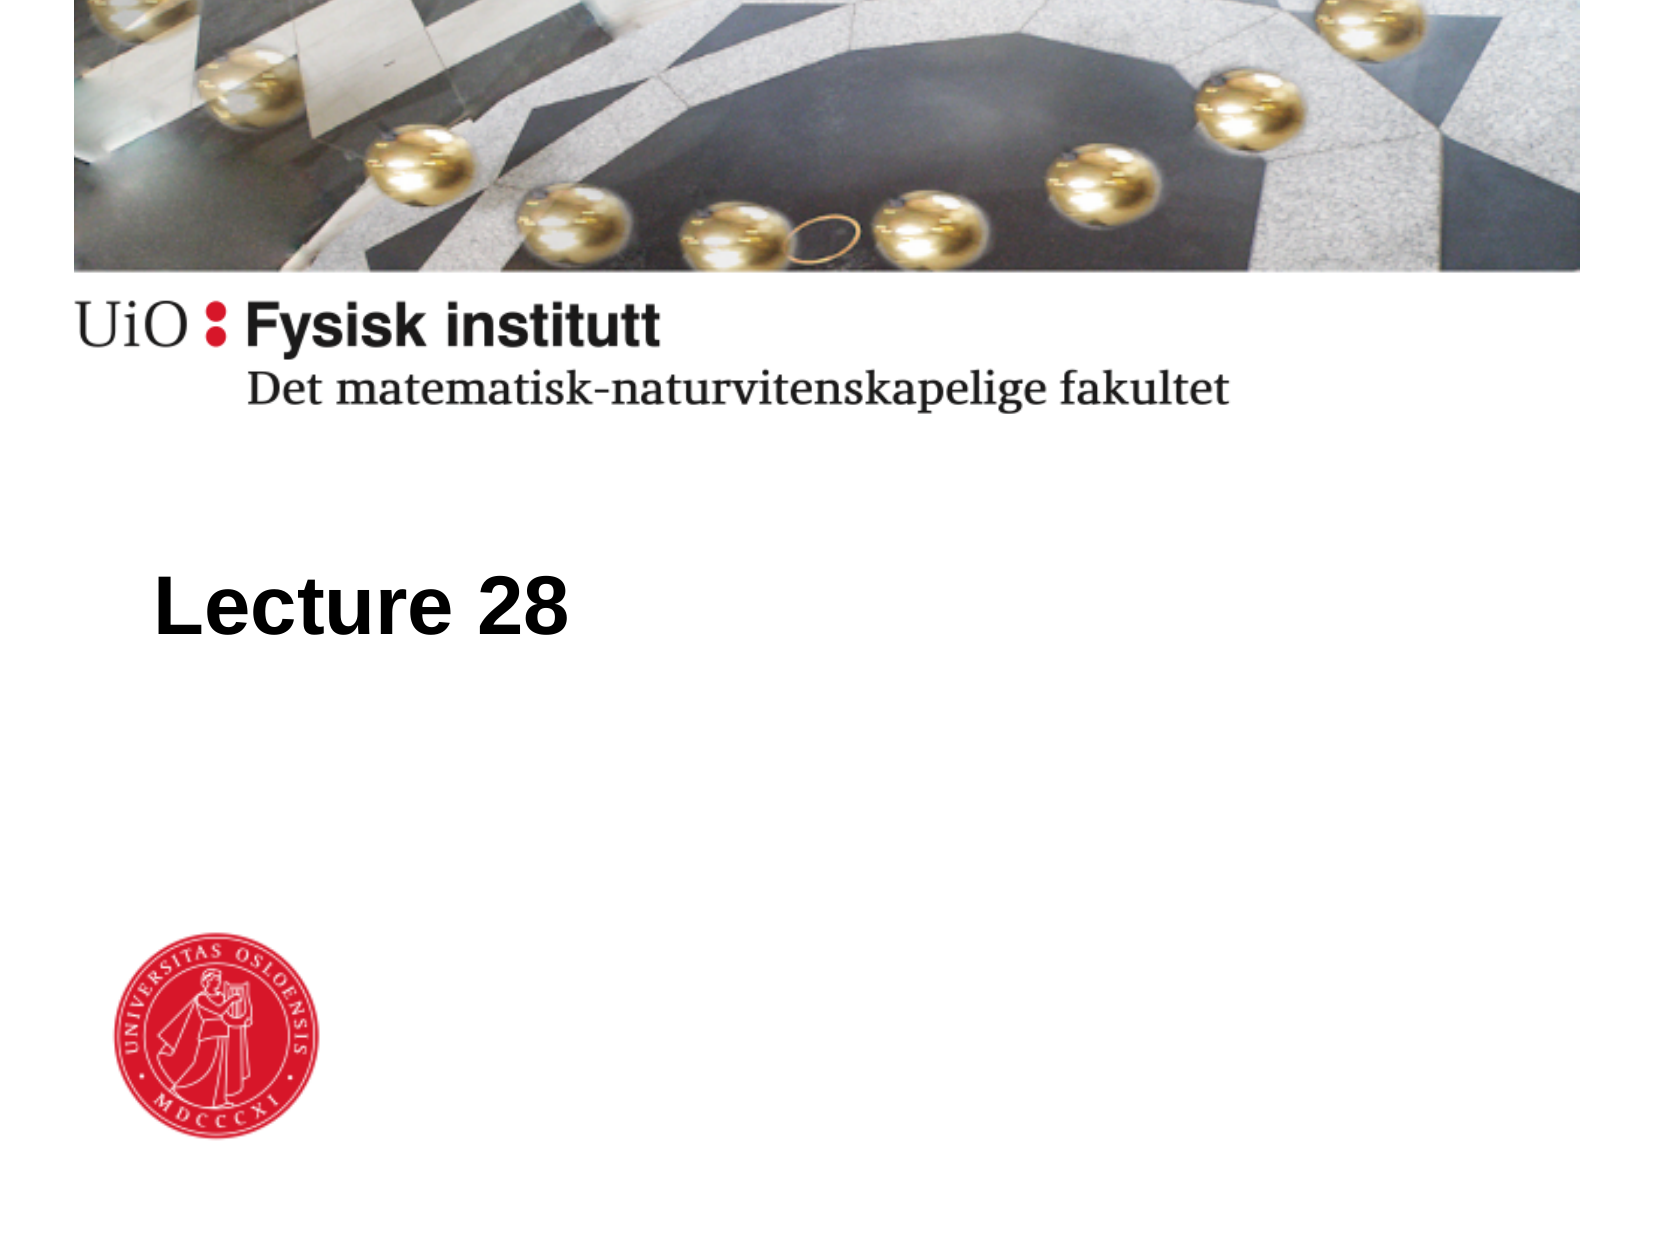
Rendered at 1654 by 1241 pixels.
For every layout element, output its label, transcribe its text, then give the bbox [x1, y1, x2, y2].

picture [72, 292, 1238, 420]
picture [109, 927, 326, 1147]
subtitle Lecture 28 [153, 512, 1418, 699]
picture [74, 0, 1580, 280]
